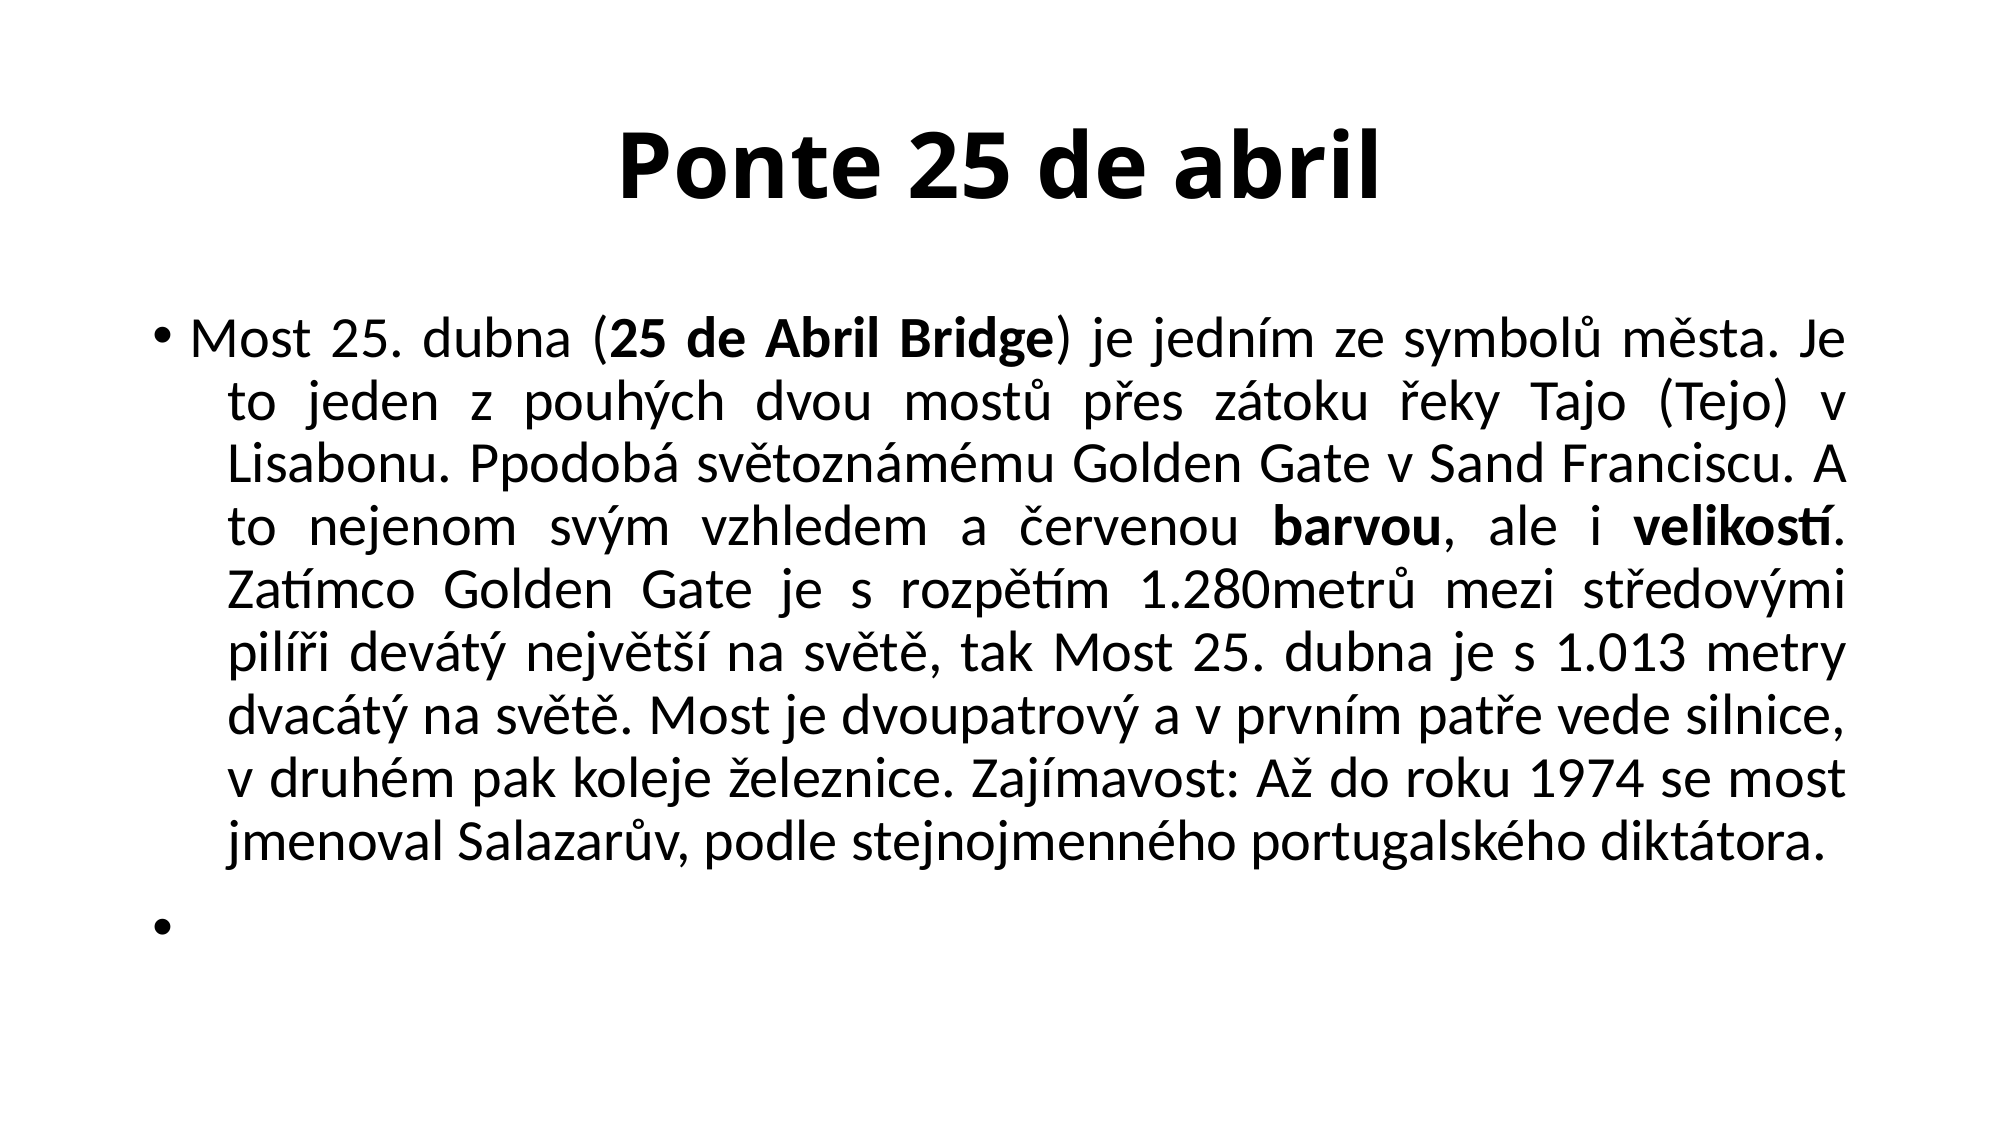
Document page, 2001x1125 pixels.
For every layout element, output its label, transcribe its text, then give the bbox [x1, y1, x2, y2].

title Ponte 25 de abril [137, 59, 1863, 278]
list Most 25. dubna (25 de Abril Bridge) je jedním ze symbolů města. Je to jeden z pouhých dvou mostů přes zátoku řeky Tajo (Tejo) v Lisabonu. Ppodobá světoznámému Golden Gate v Sand Franciscu. A to nejenom svým vzhledem a červenou barvou, ale i velikostí. Zatímco Golden Gate je s rozpětím 1.280metrů mezi středovými pilíři devátý největší na světě, tak Most 25. dubna je s 1.013 metry dvacátý na světě. Most je dvoupatrový a v prvním patře vede silnice, v druhém pak koleje železnice. Zajímavost: Až do roku 1974 se most jmenoval Salazarův, podle stejnojmenného portugalského diktátora. [137, 299, 1863, 1014]
